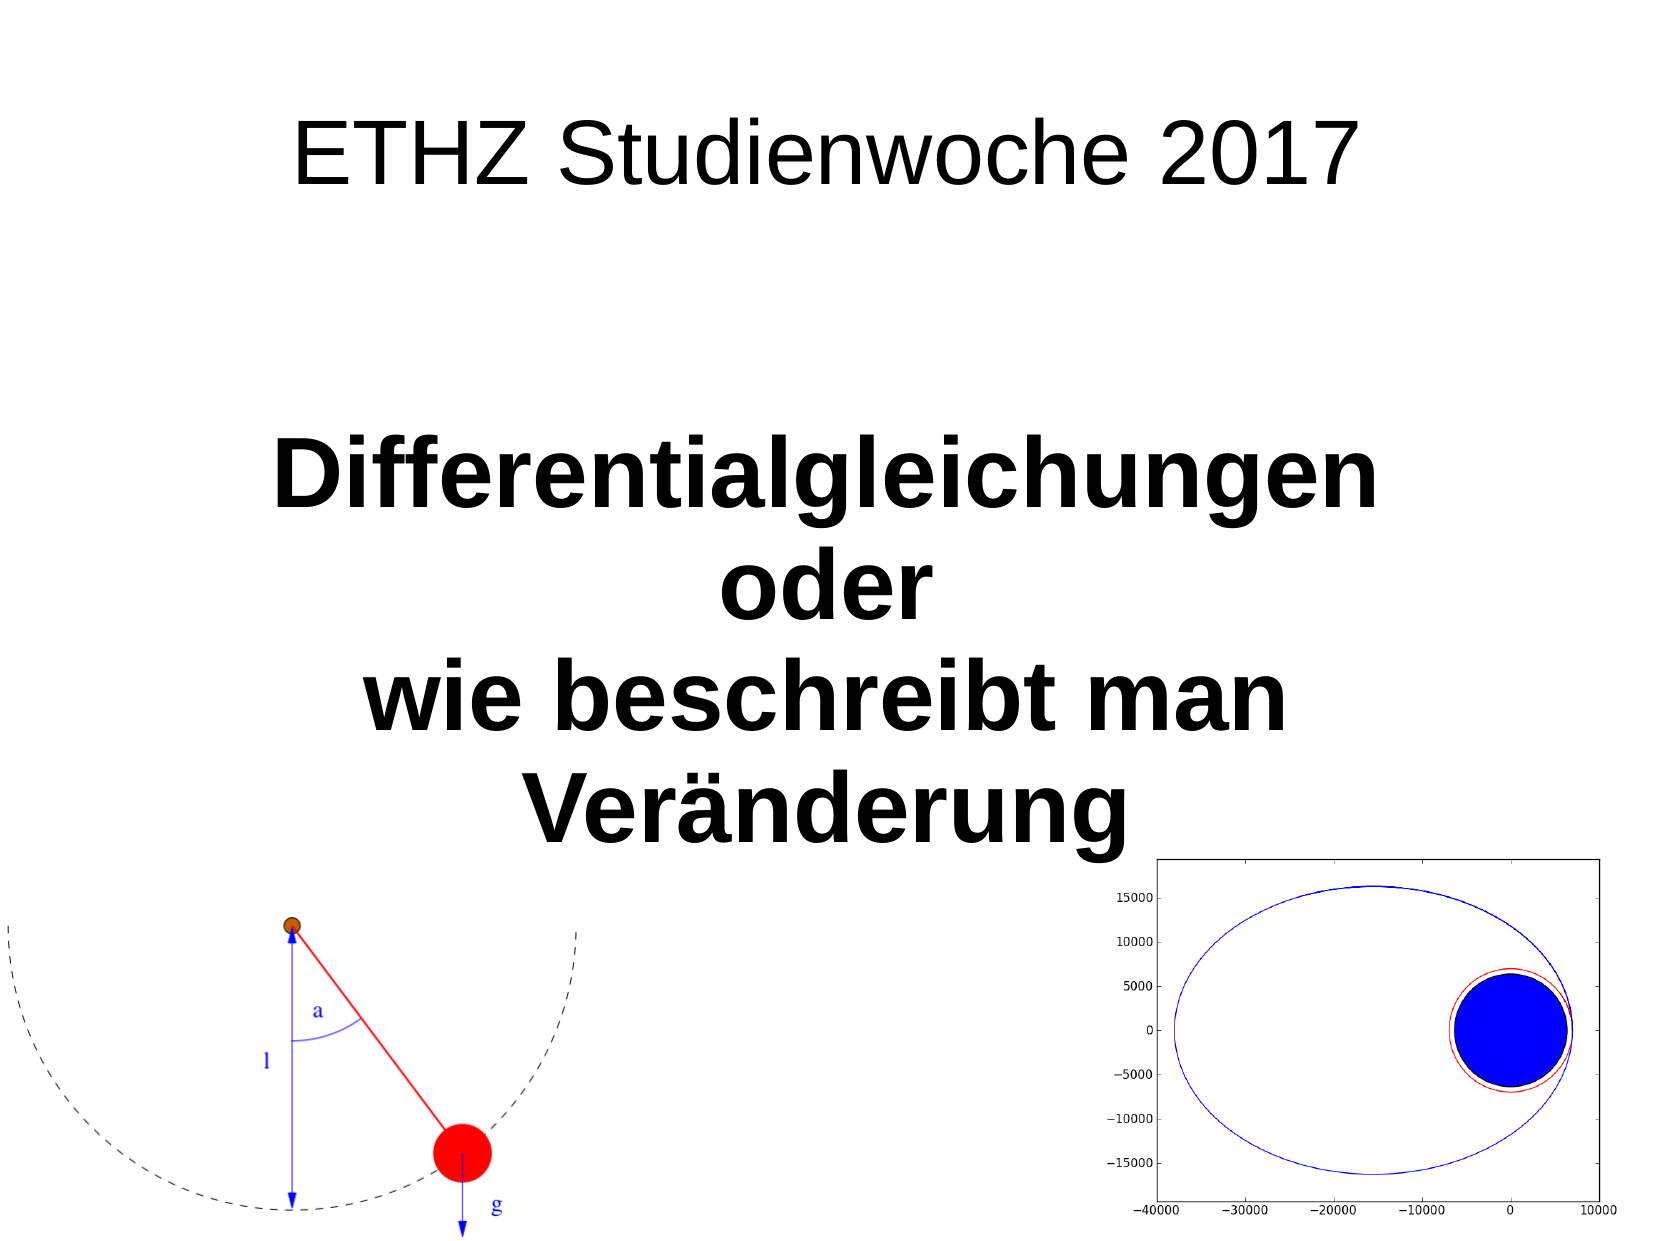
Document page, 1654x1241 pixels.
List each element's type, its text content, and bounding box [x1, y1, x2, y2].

subtitle Differentialgleichungen oder wie beschreibt man Veränderung [82, 238, 1571, 1043]
title ETHZ Studienwoche 2017 [82, 56, 1571, 238]
picture [7, 915, 578, 1240]
picture [1085, 816, 1654, 1241]
